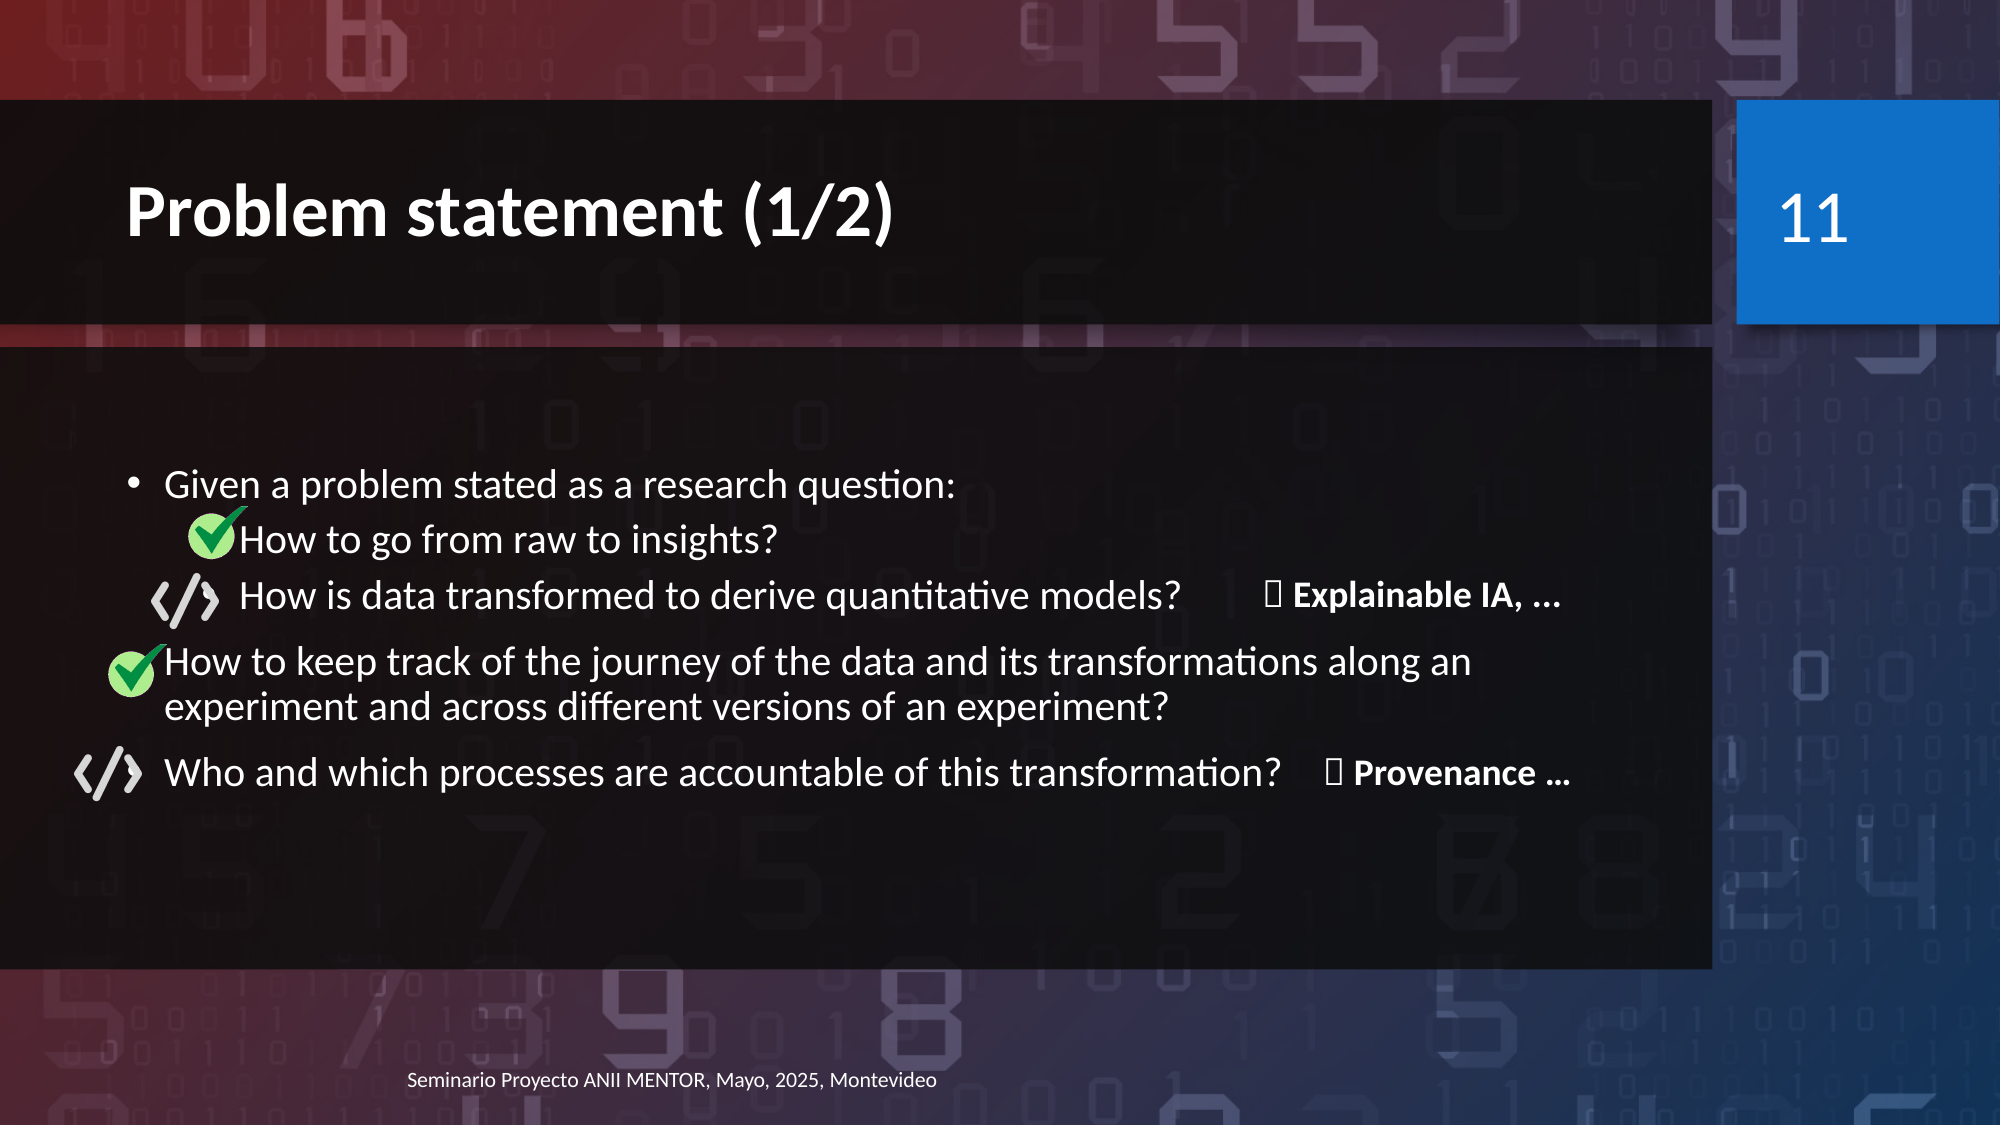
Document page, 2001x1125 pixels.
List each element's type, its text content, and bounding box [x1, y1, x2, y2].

picture [184, 499, 252, 566]
picture [74, 740, 142, 807]
title Problem statement (1/2) [111, 123, 1689, 301]
text_box [0, 99, 1713, 325]
picture [0, 0, 2000, 1125]
picture [151, 568, 219, 635]
footer Seminario Proyecto ANII MENTOR, Mayo, 2025, Montevideo [111, 1062, 1239, 1122]
text_box [1736, 99, 2000, 325]
text_box  Provenance … [1308, 740, 1587, 801]
slide_number <number> [1760, 123, 1950, 303]
list Given a problem stated as a research question: How to go from raw to insights? How is data transformed to derive quantitative models? How to keep track of the journey of the data and its transformations along an experiment and across different versions of an experiment? Who and which processes are accountable of this transformation? [111, 383, 1689, 941]
text_box  Explainable IA, ... [1247, 562, 1578, 623]
picture [104, 637, 171, 704]
text_box [0, 376, 1713, 970]
